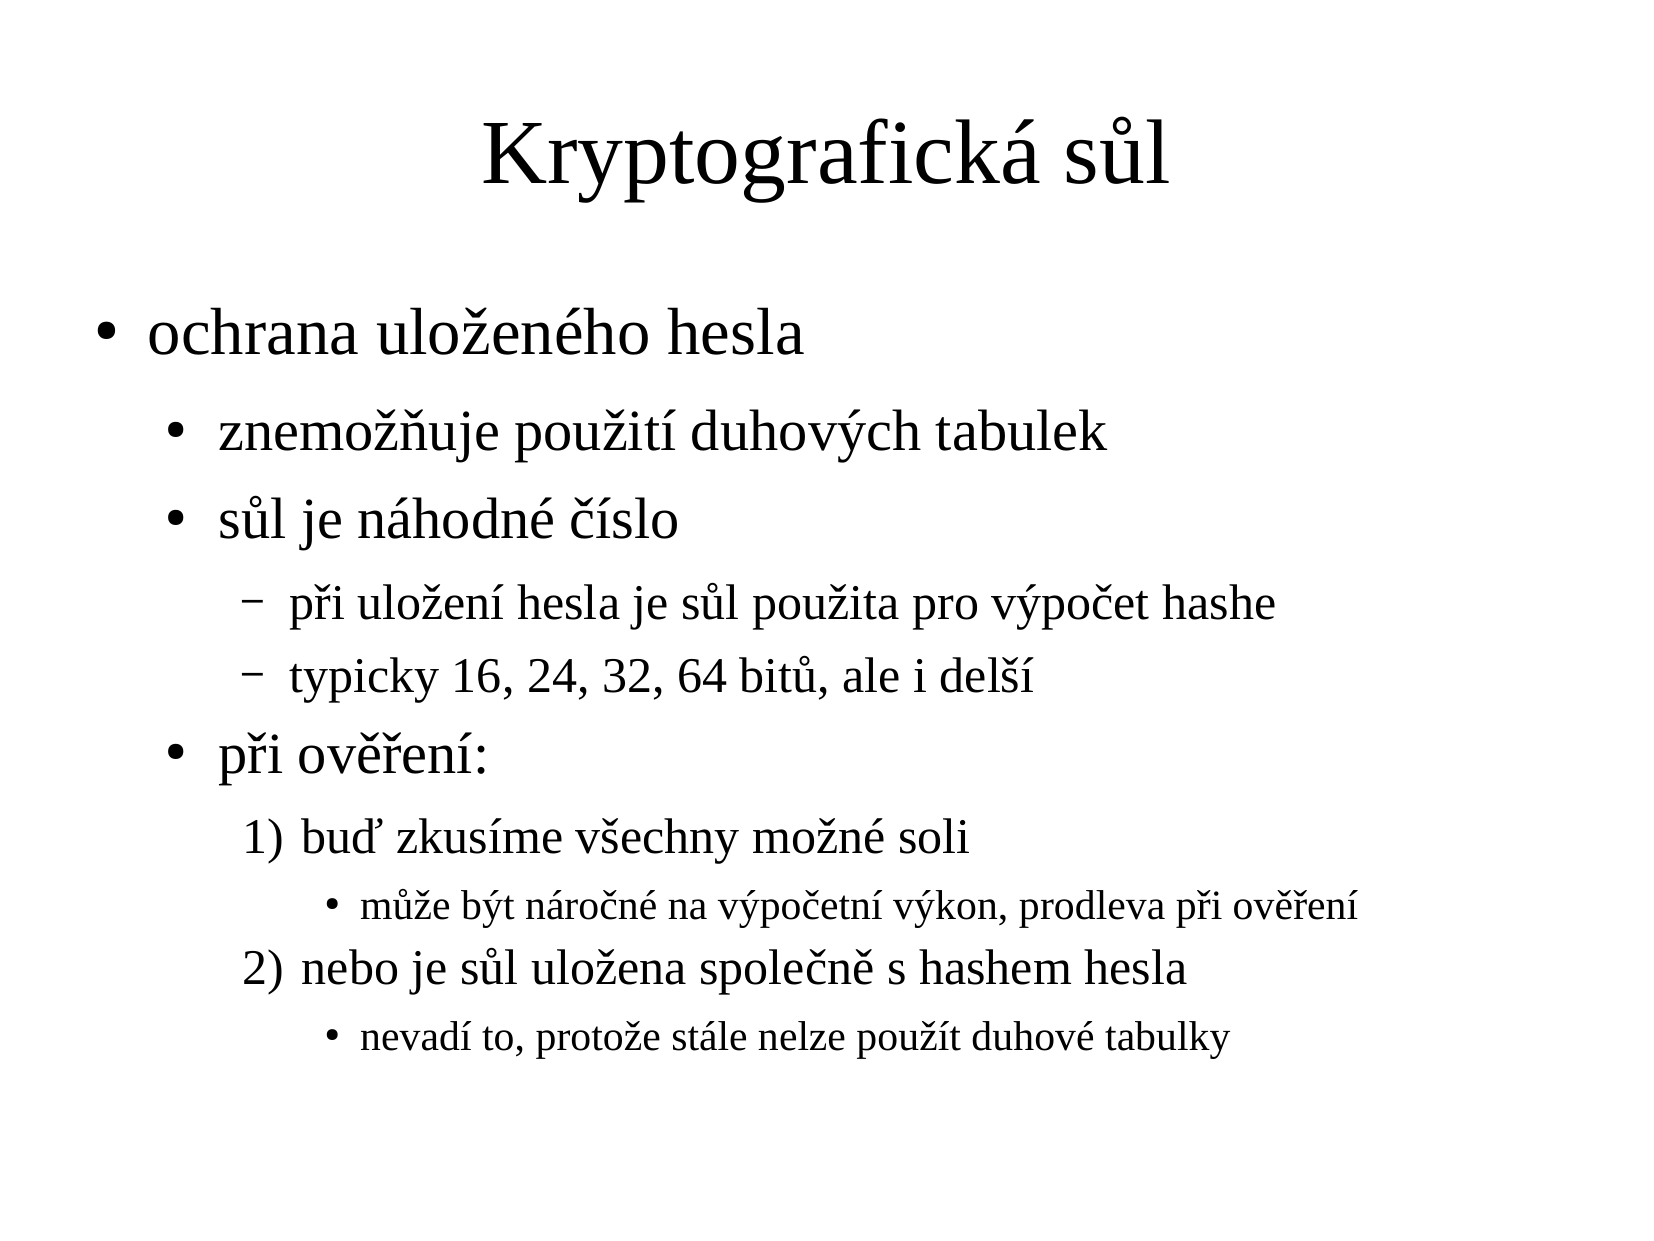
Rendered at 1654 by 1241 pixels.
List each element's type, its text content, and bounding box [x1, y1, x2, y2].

list ochrana uloženého hesla znemožňuje použití duhových tabulek sůl je náhodné číslo při uložení hesla je sůl použita pro výpočet hashe typicky 16, 24, 32, 64 bitů, ale i delší při ověření: buď zkusíme všechny možné soli může být náročné na výpočetní výkon, prodleva při ověření nebo je sůl uložena společně s hashem hesla nevadí to, protože stále nelze použít duhové tabulky [76, 295, 1565, 1114]
title Kryptografická sůl [82, 49, 1571, 257]
